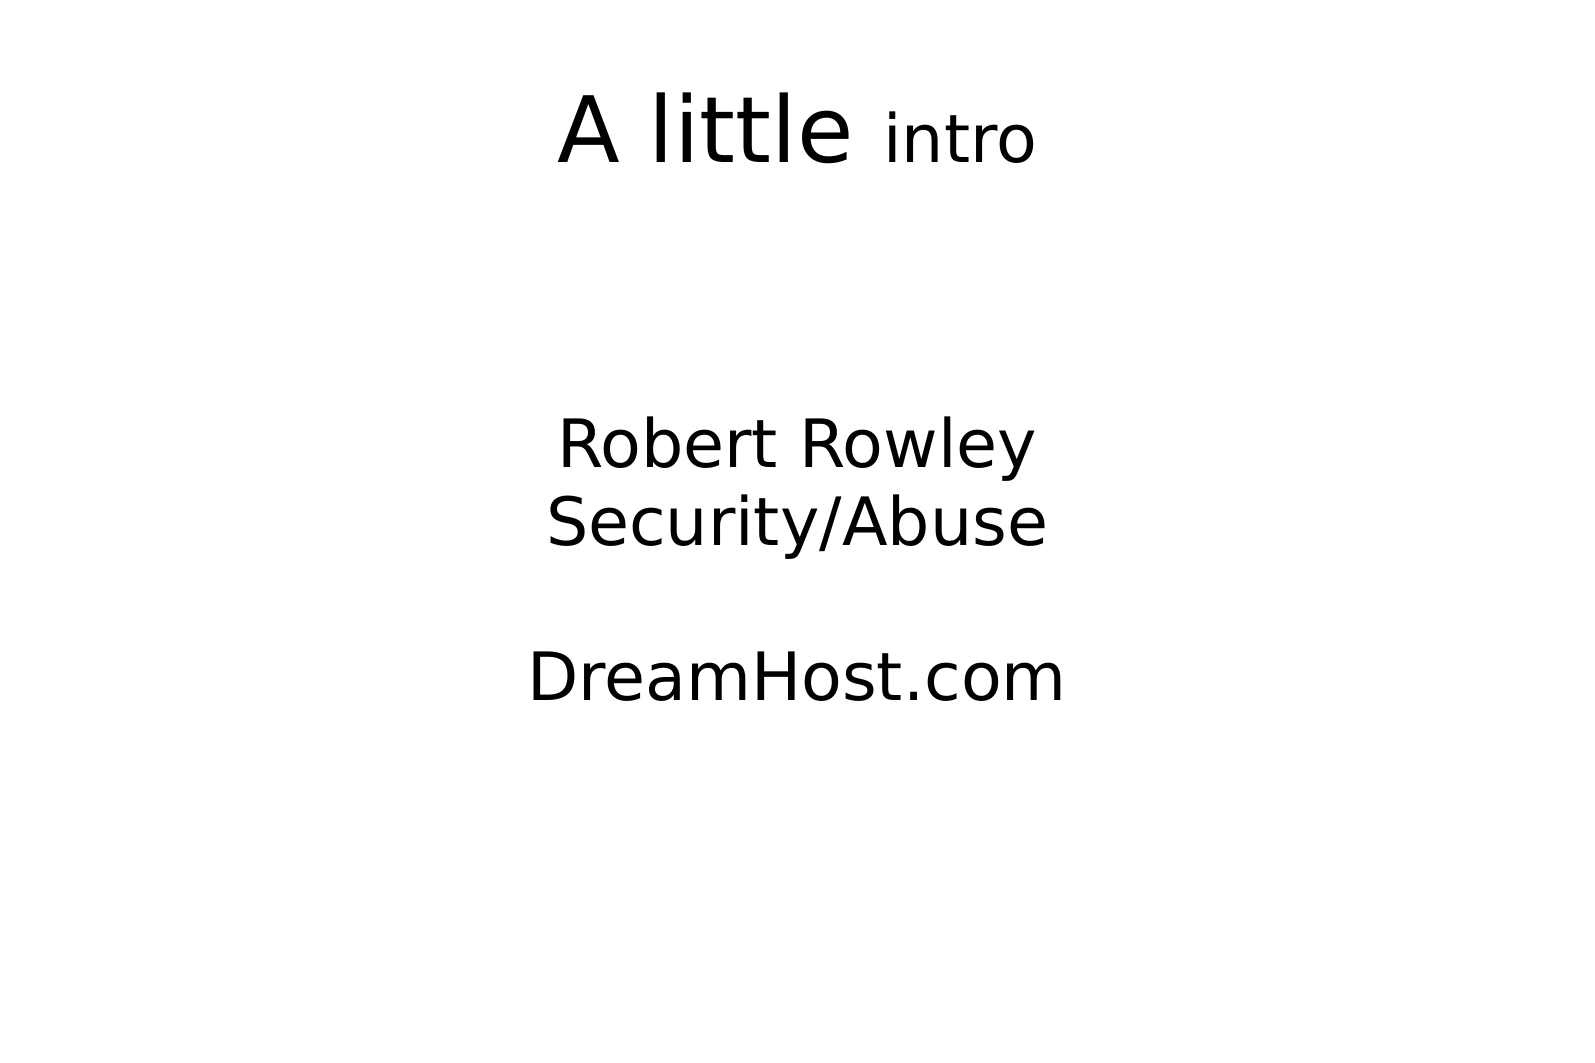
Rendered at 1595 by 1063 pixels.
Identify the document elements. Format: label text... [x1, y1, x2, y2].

title A little intro [79, 49, 1515, 213]
subtitle Robert Rowley Security/Abuse DreamHost.com [79, 256, 1515, 943]
